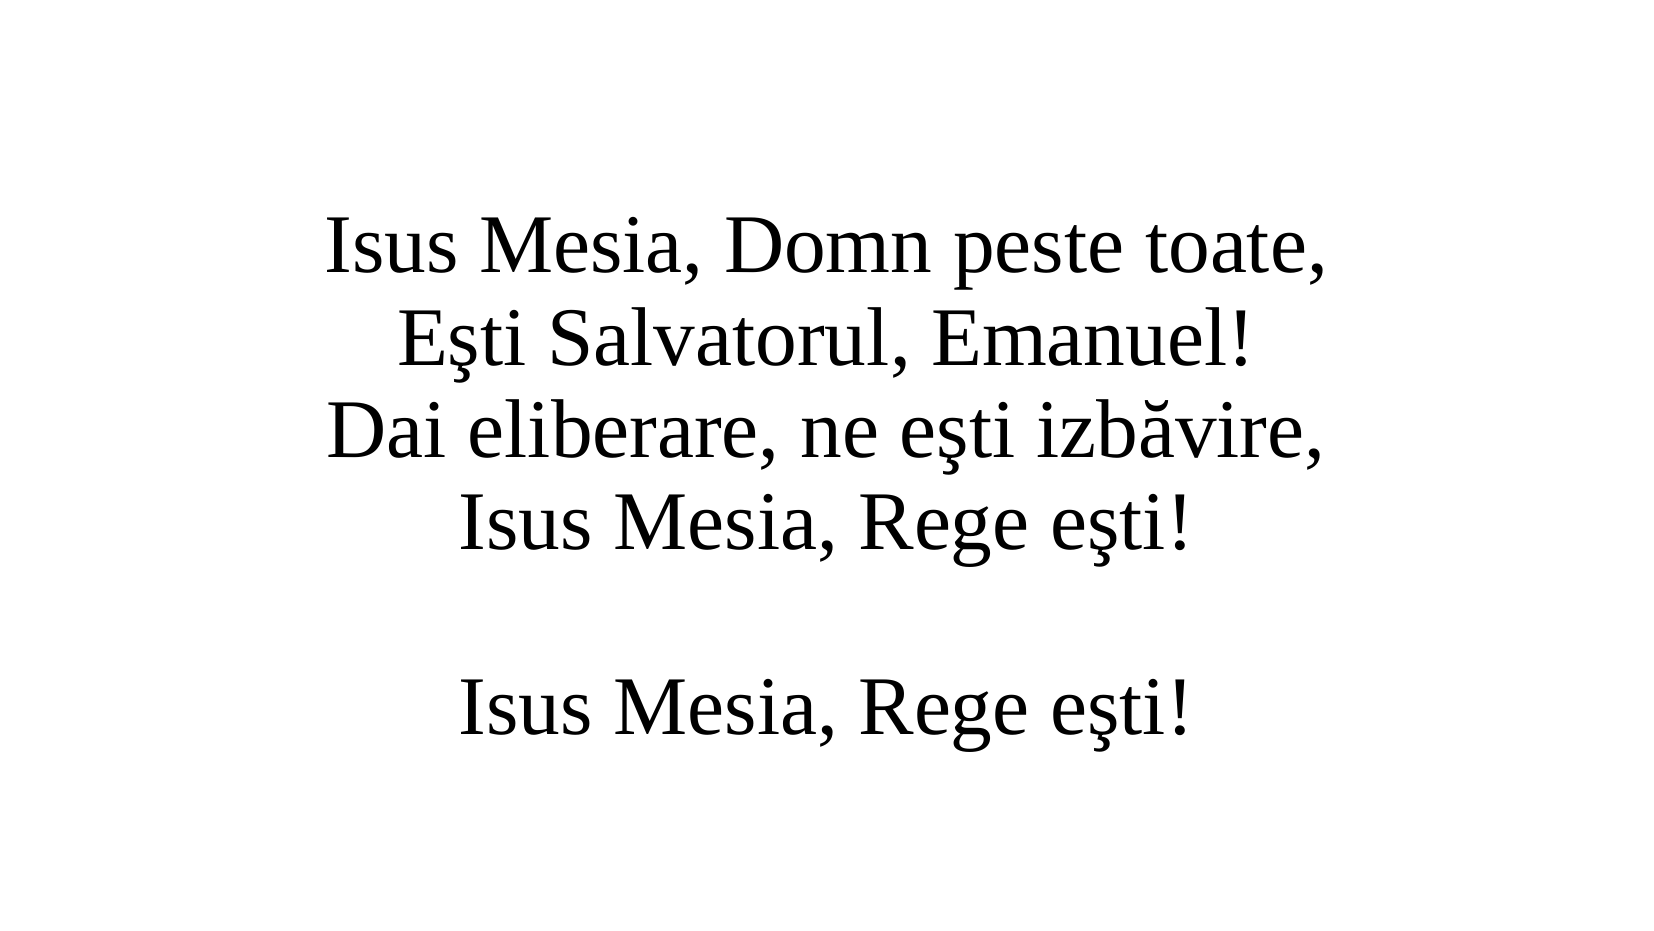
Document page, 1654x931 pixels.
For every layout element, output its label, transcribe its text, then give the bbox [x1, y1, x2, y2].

subtitle Isus Mesia, Domn peste toate, Eşti Salvatorul, Emanuel! Dai eliberare, ne eşti izbăvire, Isus Mesia, Rege eşti! Isus Mesia, Rege eşti! [165, 198, 1489, 753]
